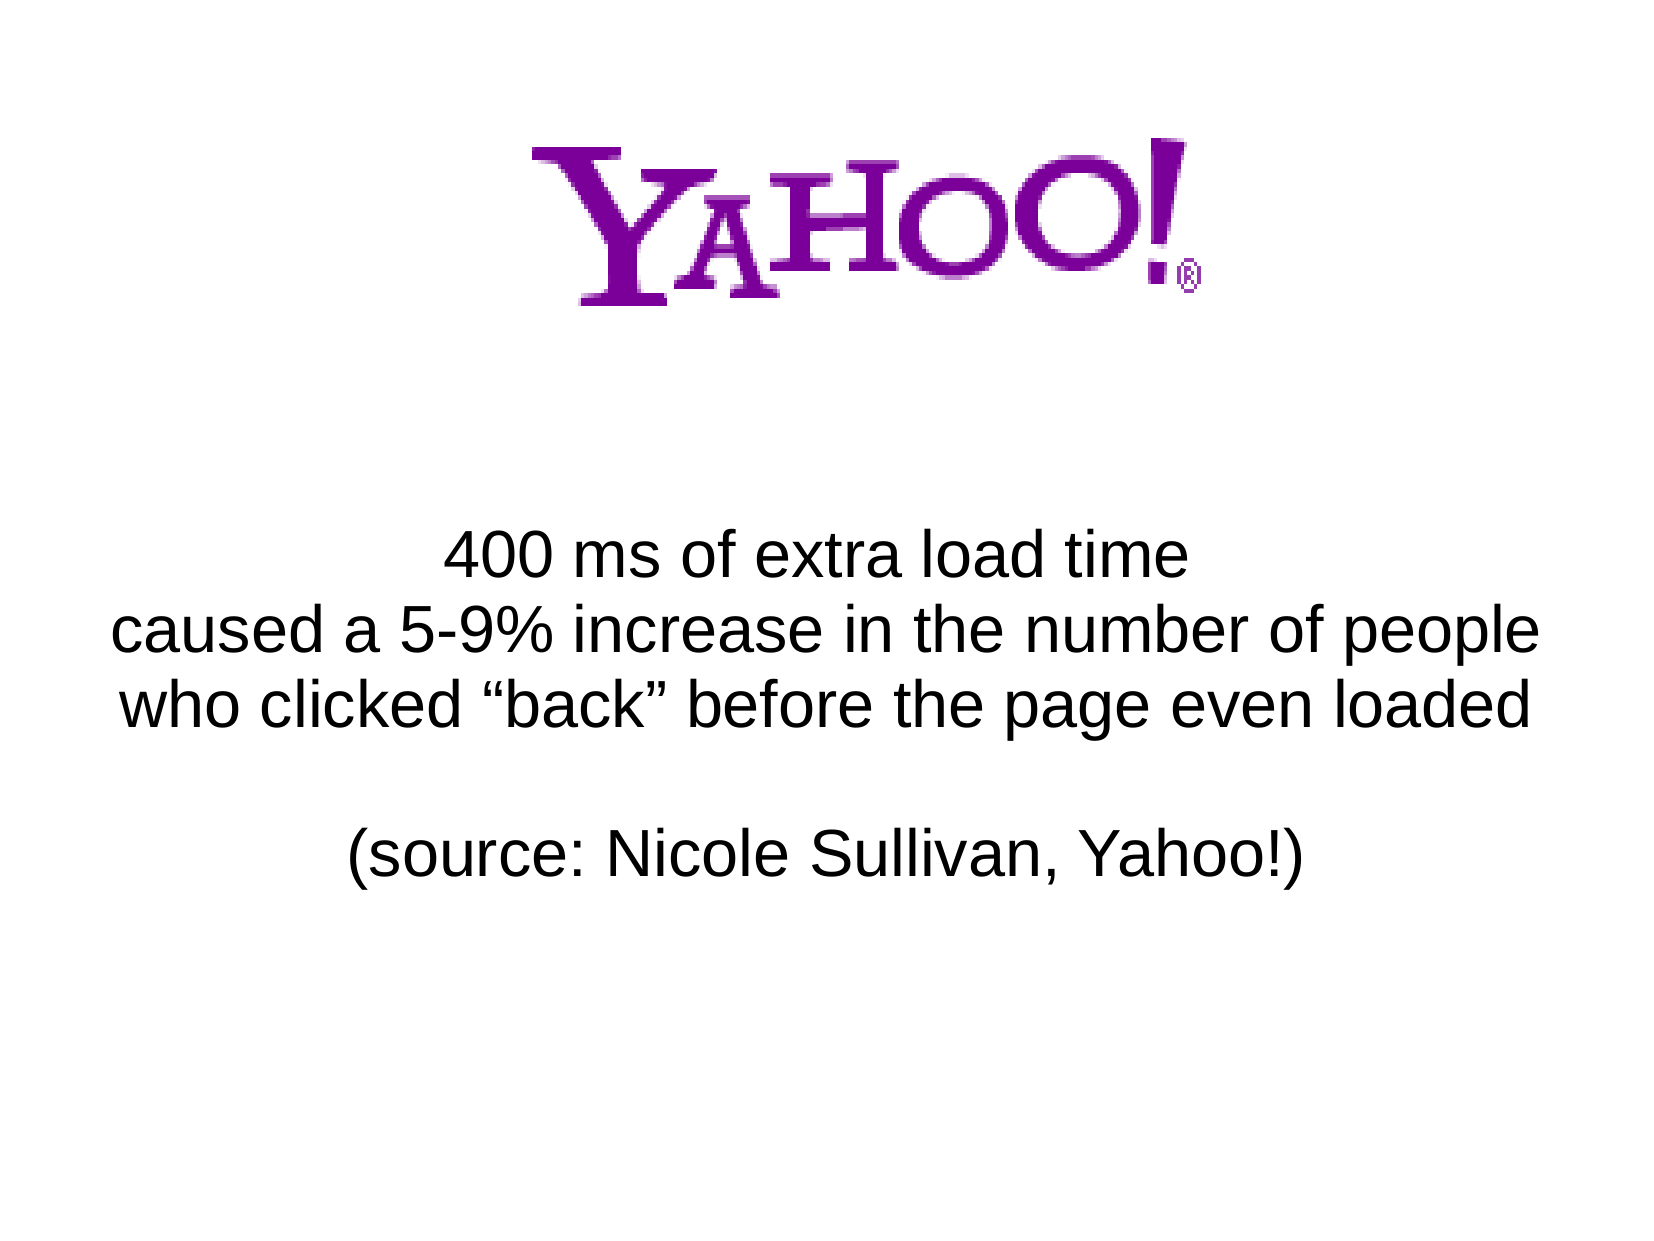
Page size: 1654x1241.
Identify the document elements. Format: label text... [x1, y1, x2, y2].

subtitle 400 ms of extra load time caused a 5-9% increase in the number of people who clicked “back” before the page even loaded (source: Nicole Sullivan, Yahoo!) [82, 300, 1571, 1109]
picture [532, 116, 1201, 338]
